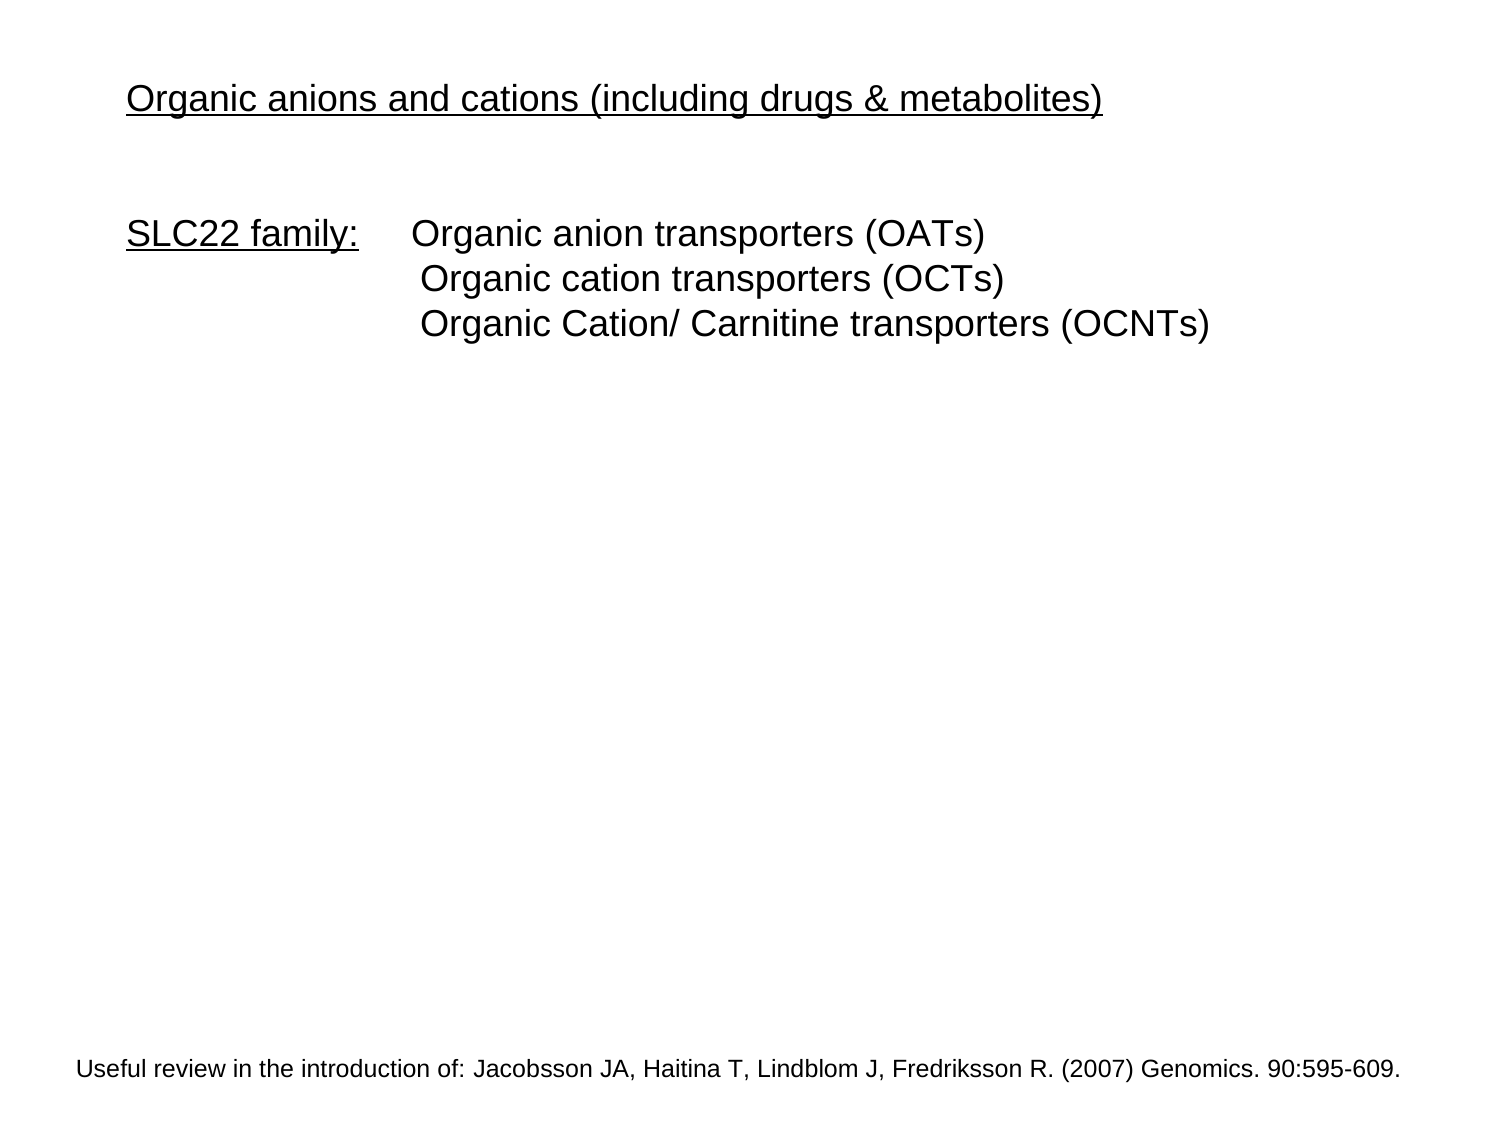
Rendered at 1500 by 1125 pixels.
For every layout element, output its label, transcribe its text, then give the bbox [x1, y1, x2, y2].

text_box Organic anions and cations (including drugs & metabolites) SLC22 family: Organic anion transporters (OATs) Organic cation transporters (OCTs) Organic Cation/ Carnitine transporters (OCNTs) [111, 66, 1357, 397]
text_box Useful review in the introduction of: Jacobsson JA, Haitina T, Lindblom J, Fredriksson R. (2007) Genomics. 90:595-609. [61, 1045, 1470, 1125]
